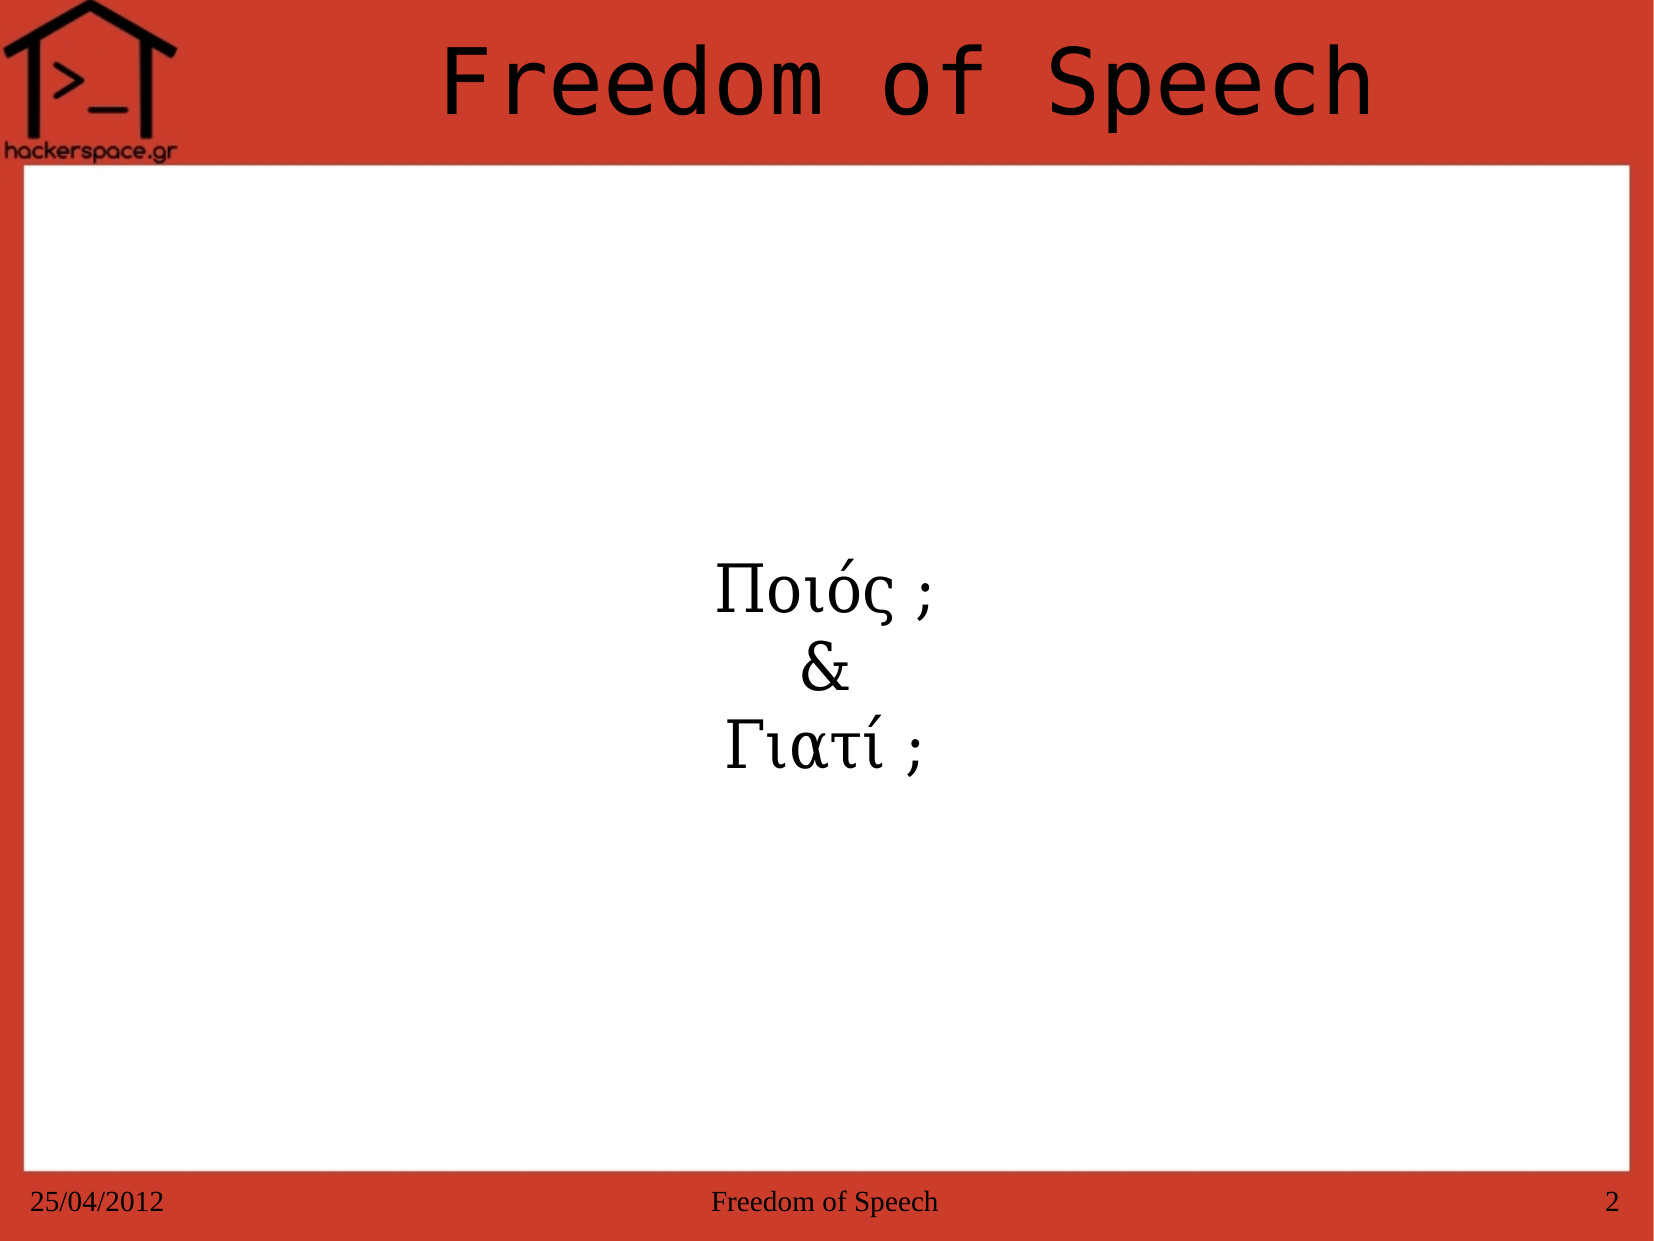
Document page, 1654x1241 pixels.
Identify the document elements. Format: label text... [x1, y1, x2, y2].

title Freedom of Speech [195, 15, 1621, 151]
picture [0, 0, 1654, 1241]
subtitle Ποιός ; & Γιατί ; [60, 195, 1591, 1141]
